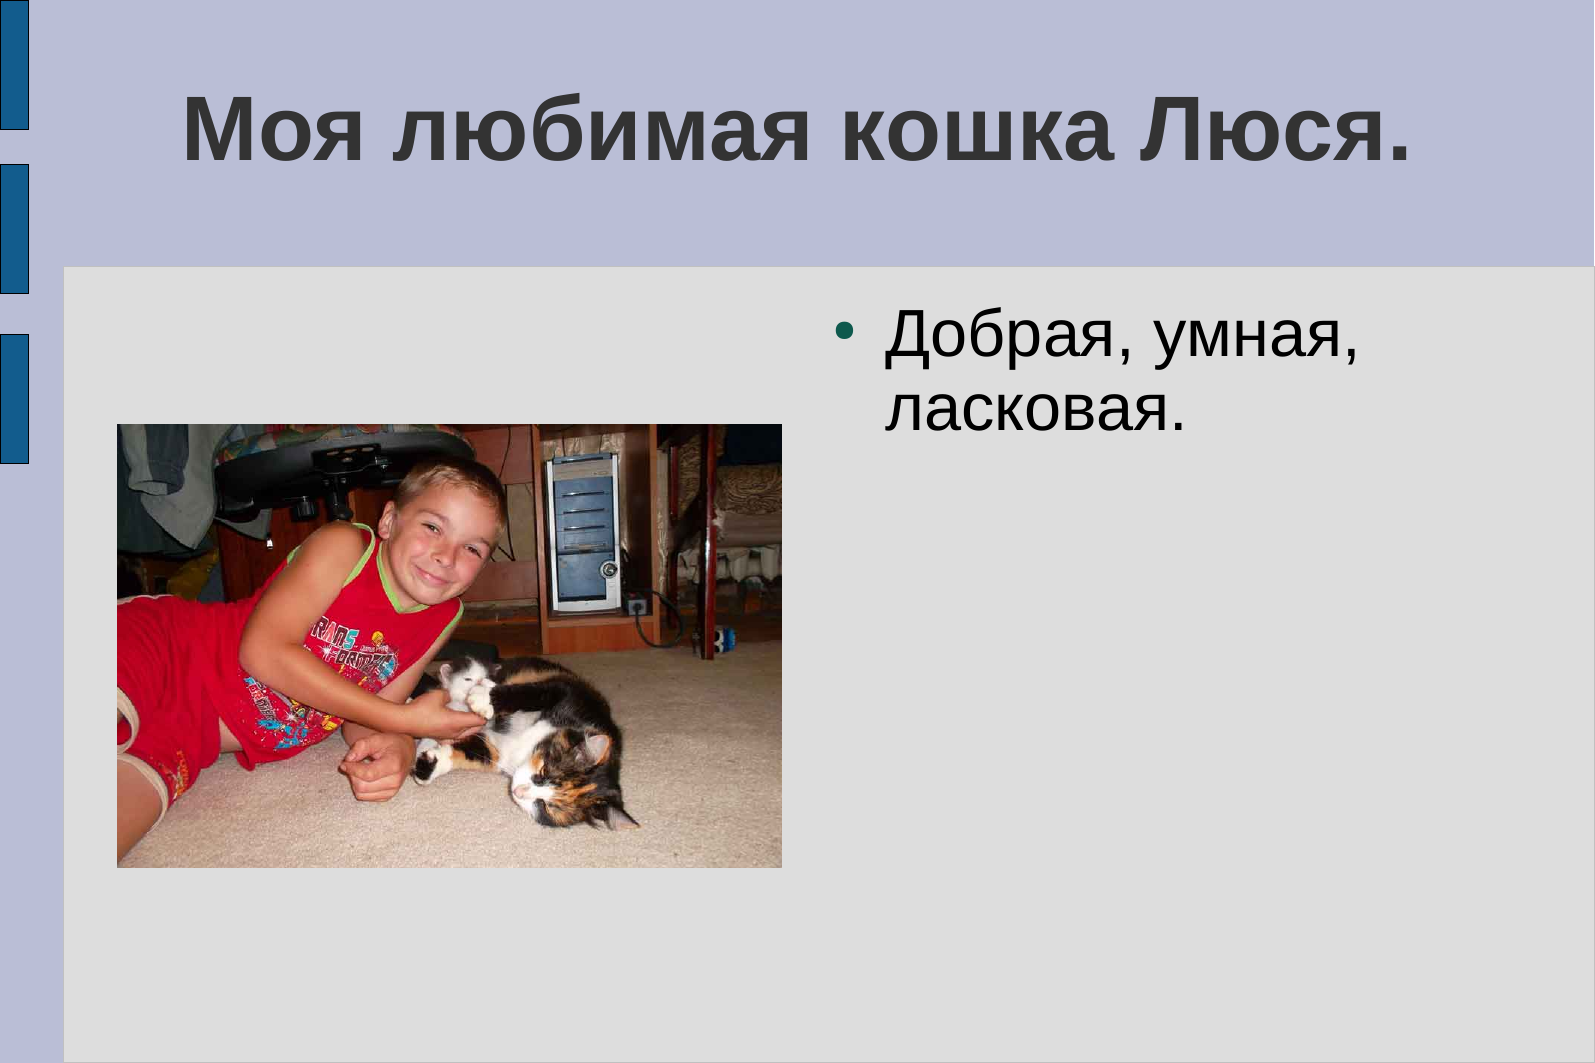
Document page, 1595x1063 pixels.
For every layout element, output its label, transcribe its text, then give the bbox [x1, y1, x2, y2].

title Моя любимая кошка Люся. [117, 47, 1479, 210]
list Добрая, умная, ласковая. [814, 295, 1480, 998]
picture [117, 424, 782, 868]
